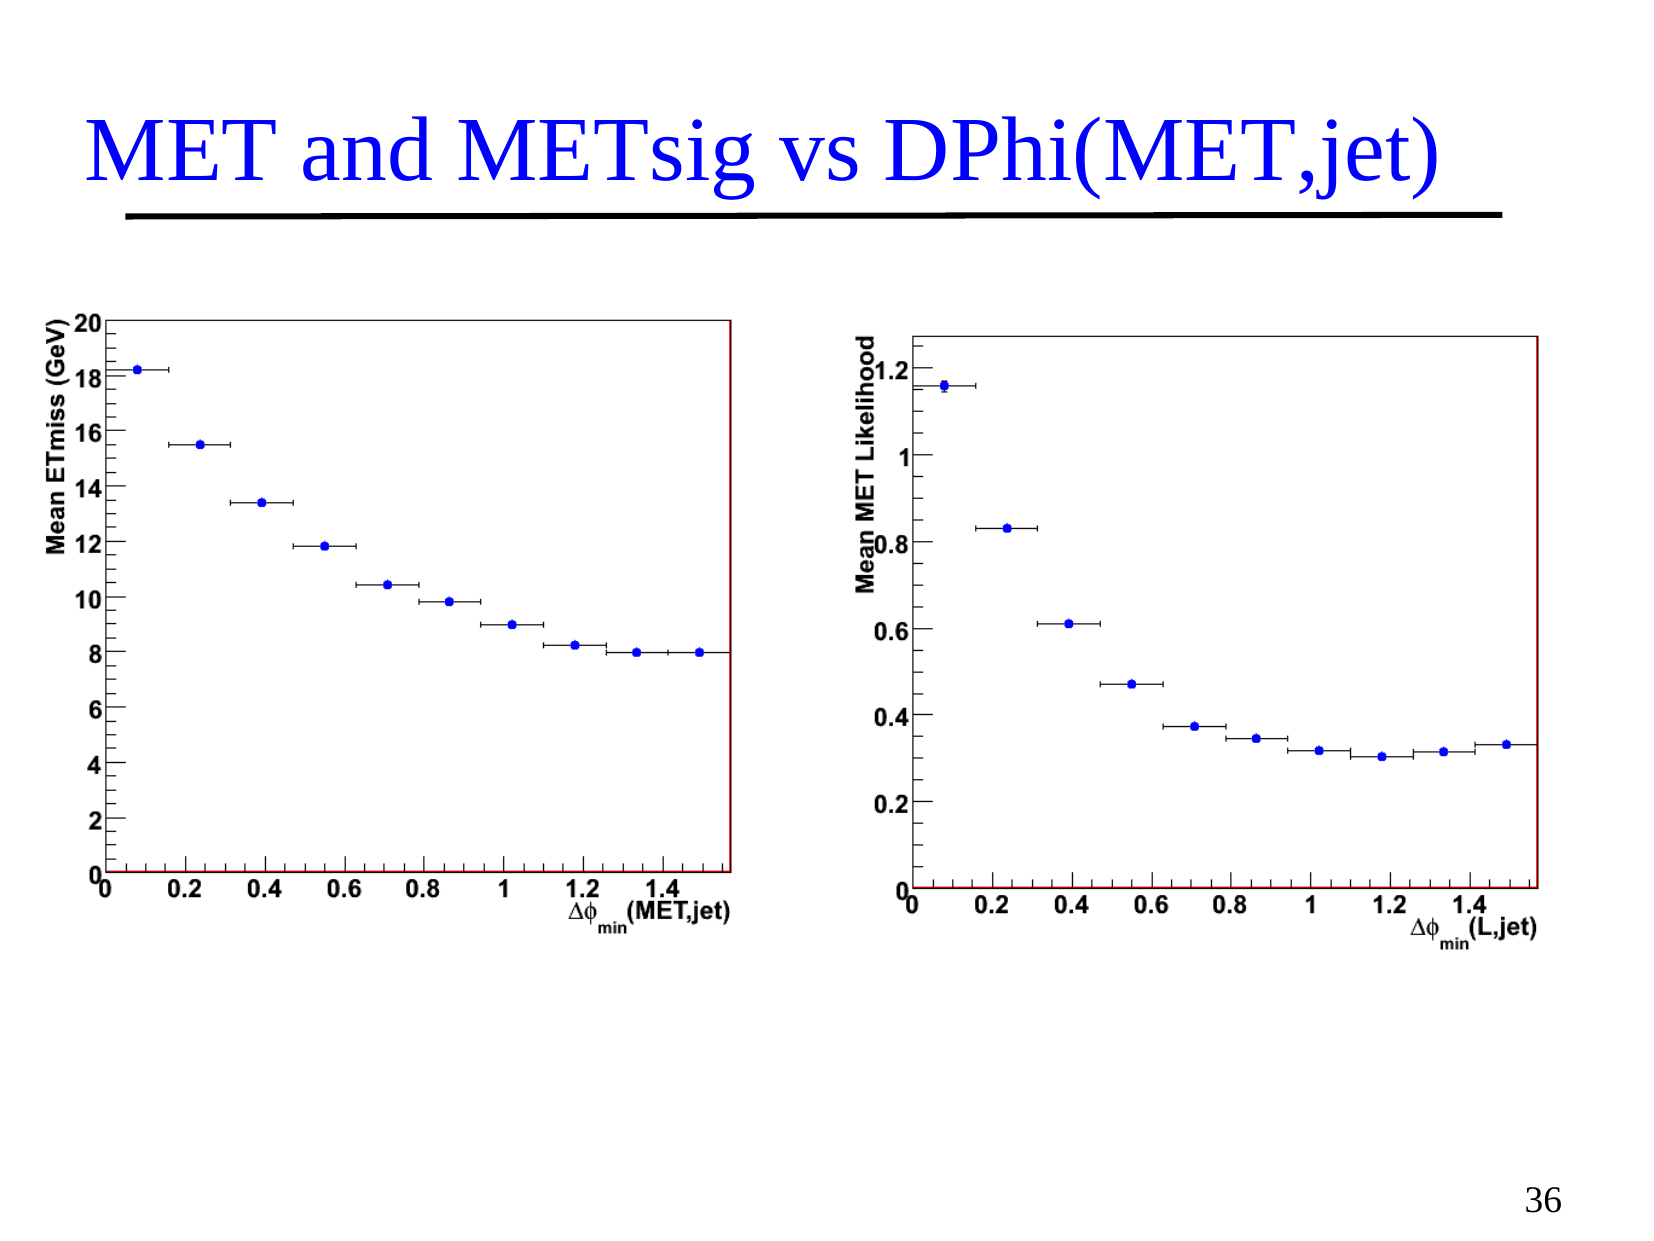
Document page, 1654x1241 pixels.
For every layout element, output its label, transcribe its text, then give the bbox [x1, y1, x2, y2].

picture [28, 251, 809, 942]
text_box MET and METsig vs DPhi(MET,jet) [84, 98, 1629, 211]
picture [835, 267, 1616, 958]
